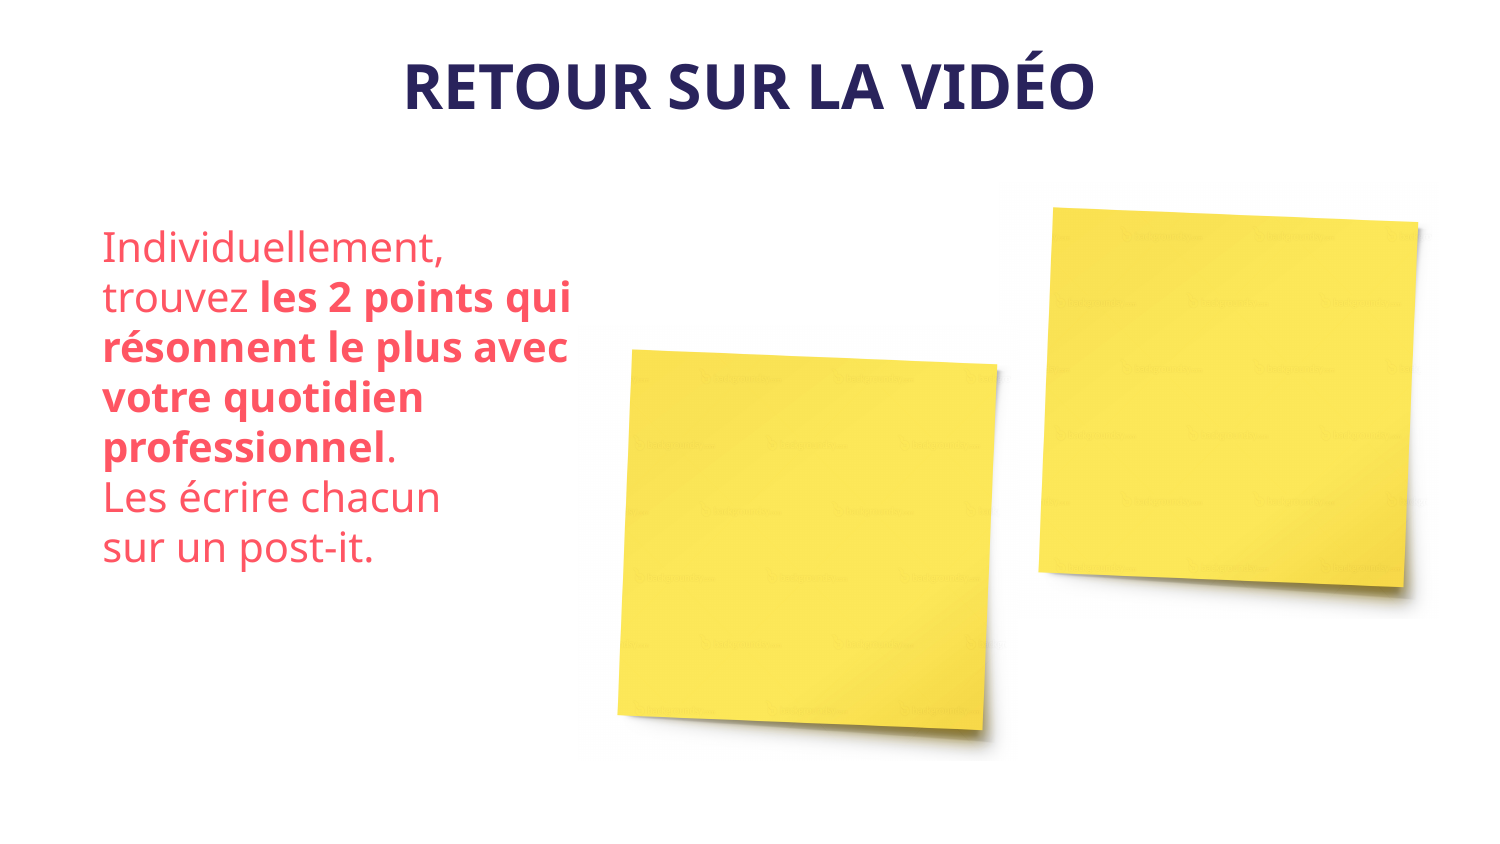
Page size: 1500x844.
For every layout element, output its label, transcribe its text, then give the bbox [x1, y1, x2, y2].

text_box RETOUR SUR LA VIDÉO [0, 0, 1500, 169]
text_box Individuellement, trouvez les 2 points qui résonnent le plus avec votre quotidien professionnel. Les écrire chacun sur un post-it. [87, 205, 593, 577]
picture [578, 182, 1439, 761]
